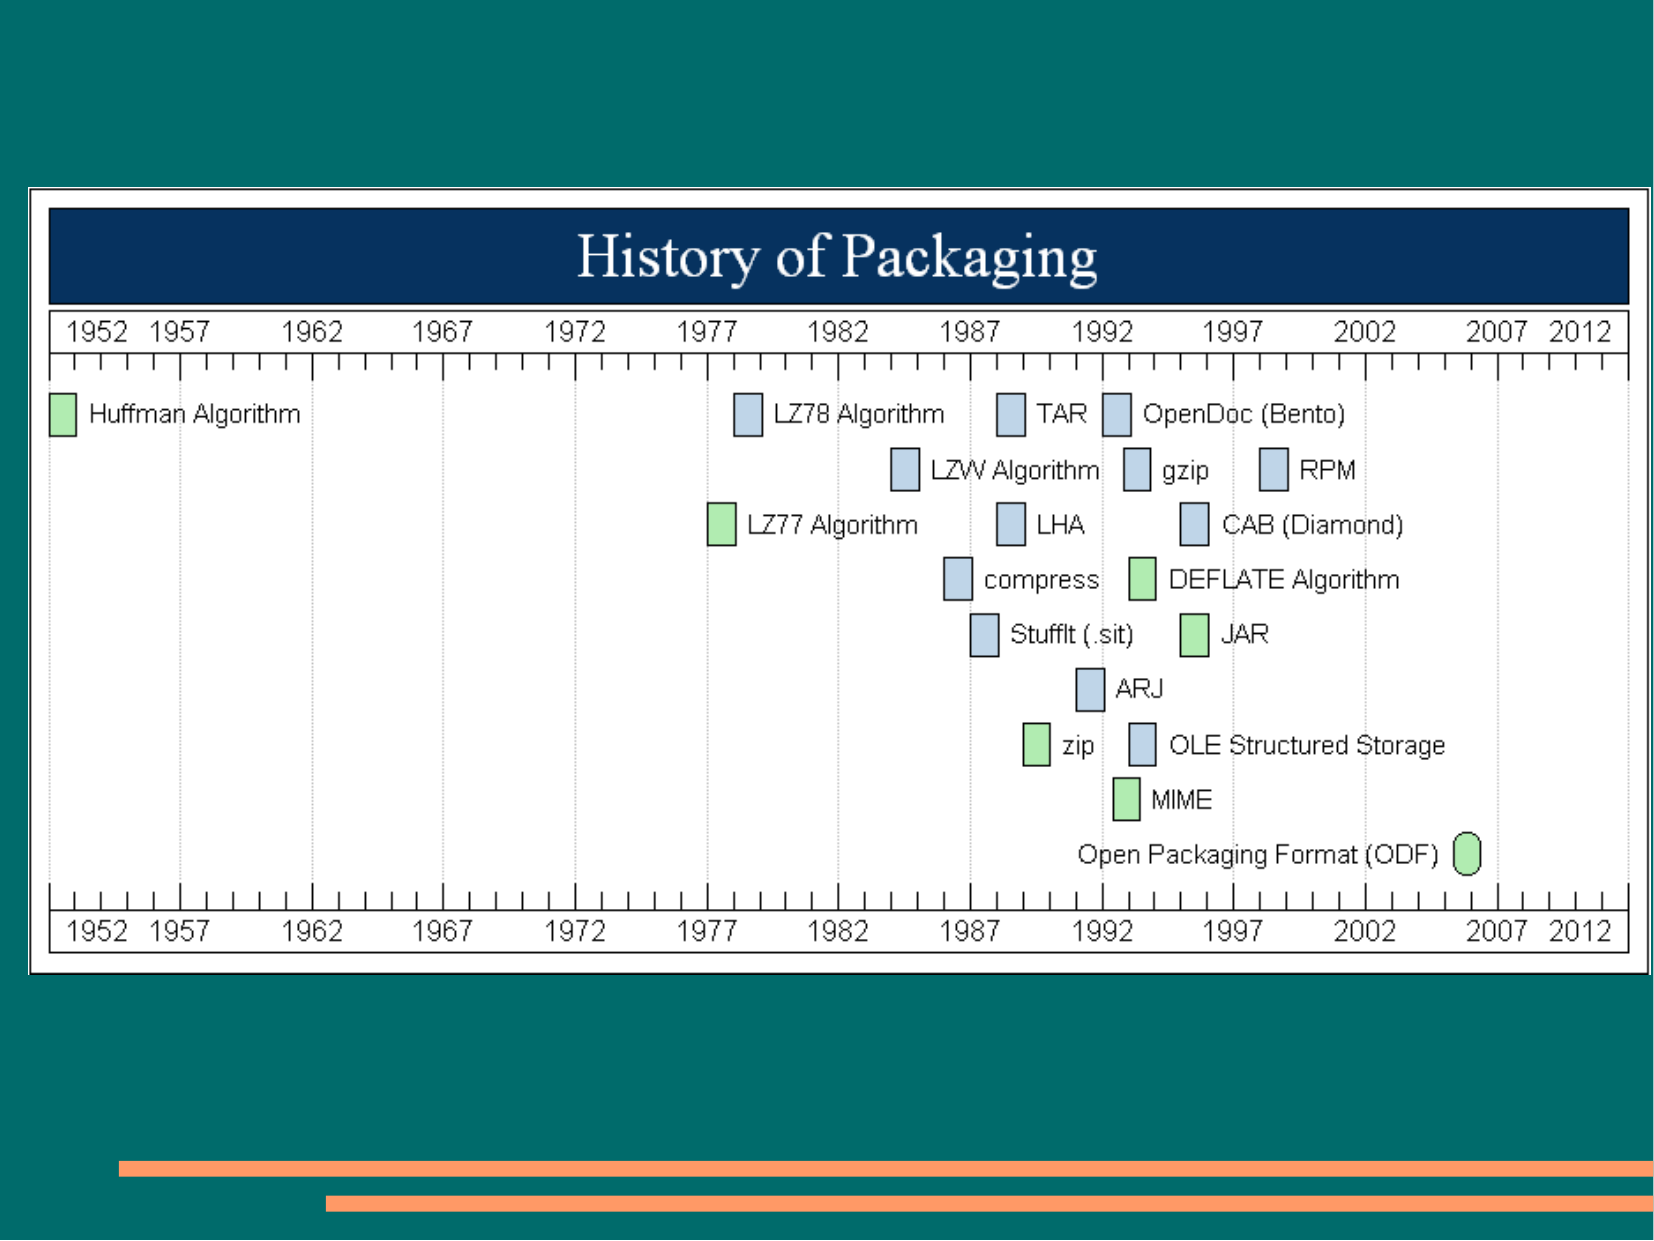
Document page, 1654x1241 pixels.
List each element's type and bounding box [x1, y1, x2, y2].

picture [28, 187, 1651, 976]
